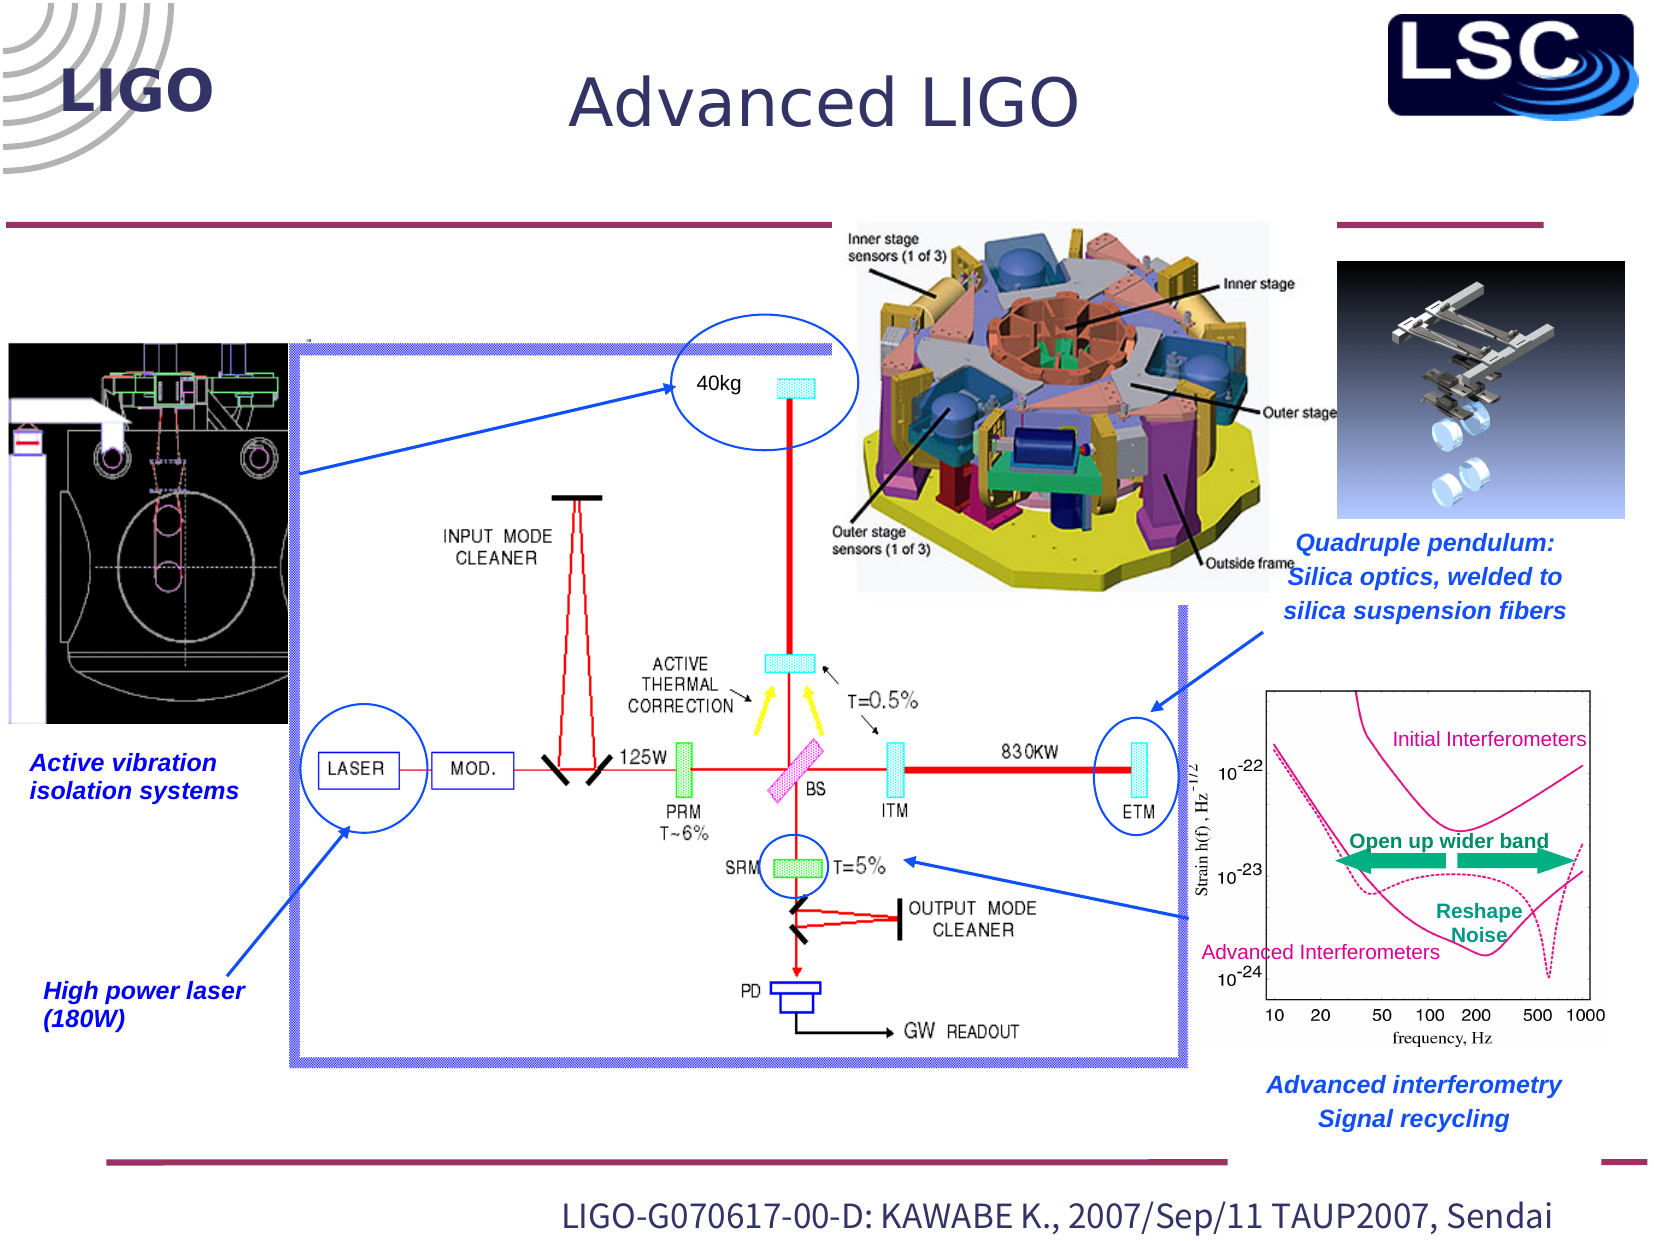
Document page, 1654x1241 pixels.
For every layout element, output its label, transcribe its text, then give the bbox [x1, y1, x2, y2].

text_box Advanced Interferometers [1189, 933, 1456, 972]
text_box Active vibration isolation systems [14, 740, 301, 813]
picture [302, 706, 426, 831]
picture [673, 338, 857, 449]
text_box Open up wider band [1334, 822, 1565, 861]
text_box Quadruple pendulum: Silica optics, welded to silica suspension fibers [1236, 521, 1615, 632]
text_box High power laser (180W) [28, 968, 334, 1069]
text_box Initial Interferometers [1377, 720, 1602, 759]
picture [288, 787, 340, 898]
picture [1463, 14, 1639, 121]
text_box Reshape Noise [1421, 892, 1538, 955]
title Advanced LIGO [187, 0, 1463, 208]
text_box Advanced interferometry Signal recycling [1227, 1062, 1602, 1174]
picture [0, 221, 1625, 1071]
text_box 40kg [681, 363, 777, 403]
